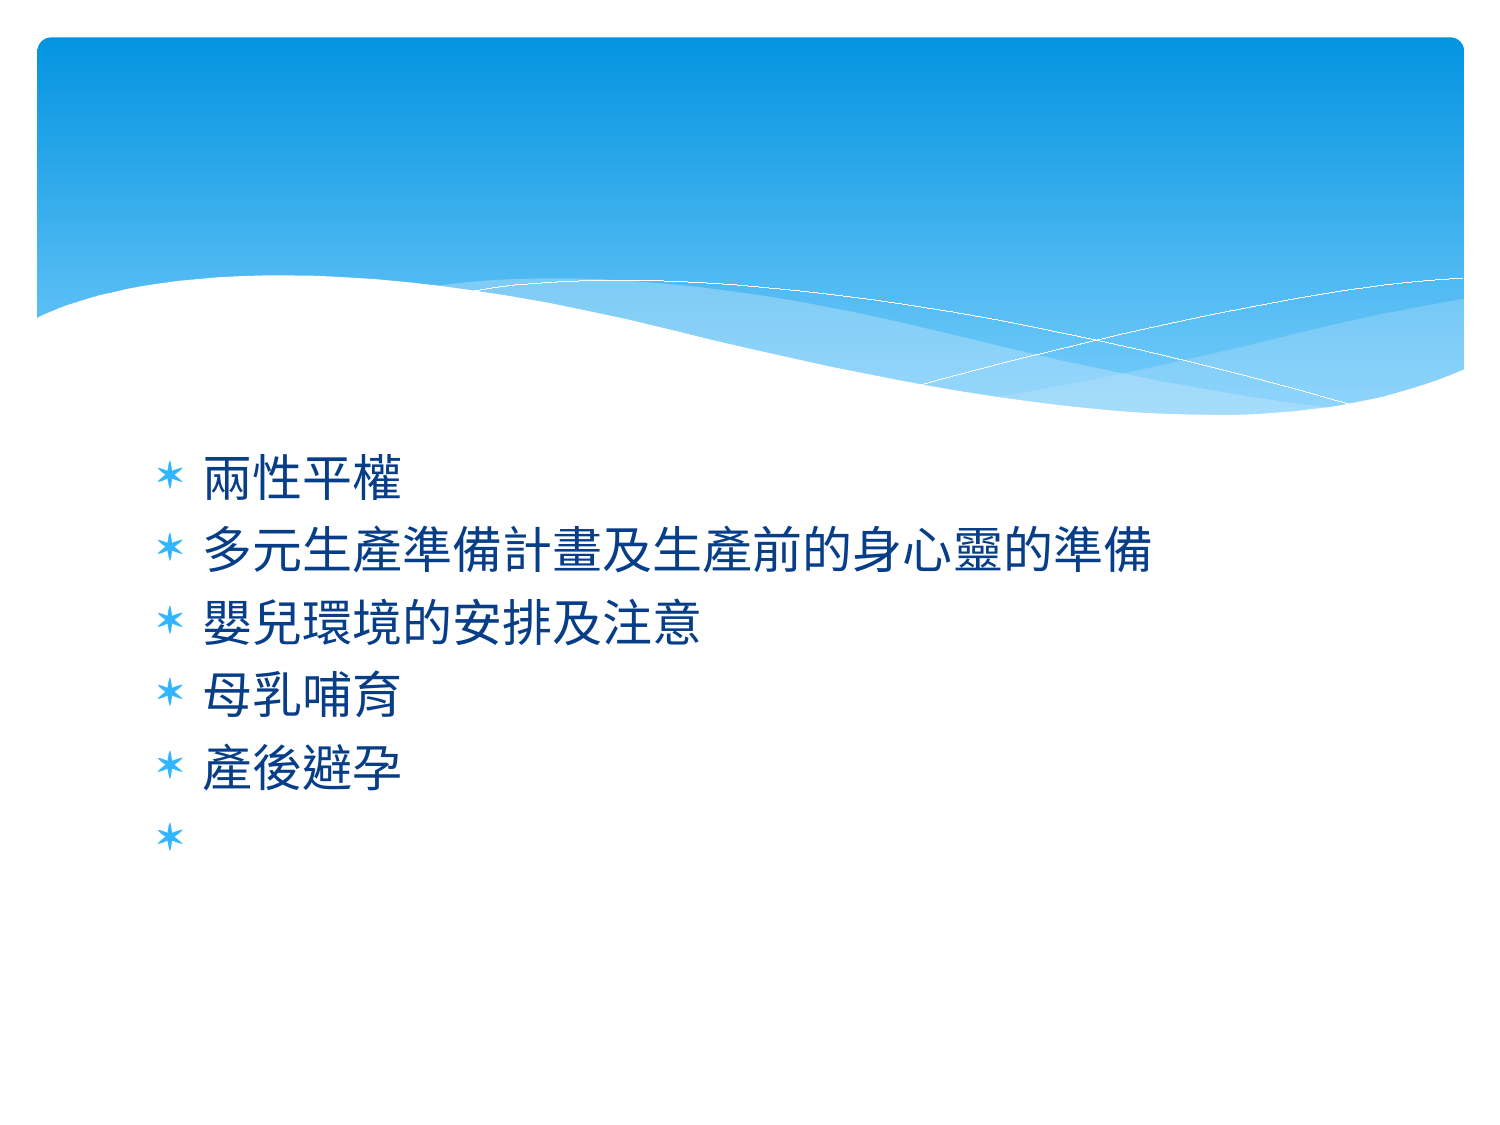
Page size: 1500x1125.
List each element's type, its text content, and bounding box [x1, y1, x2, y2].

list 兩性平權 多元生產準備計畫及生產前的身心靈的準備 嬰兒環境的安排及注意 母乳哺育 產後避孕 [142, 438, 1359, 1005]
